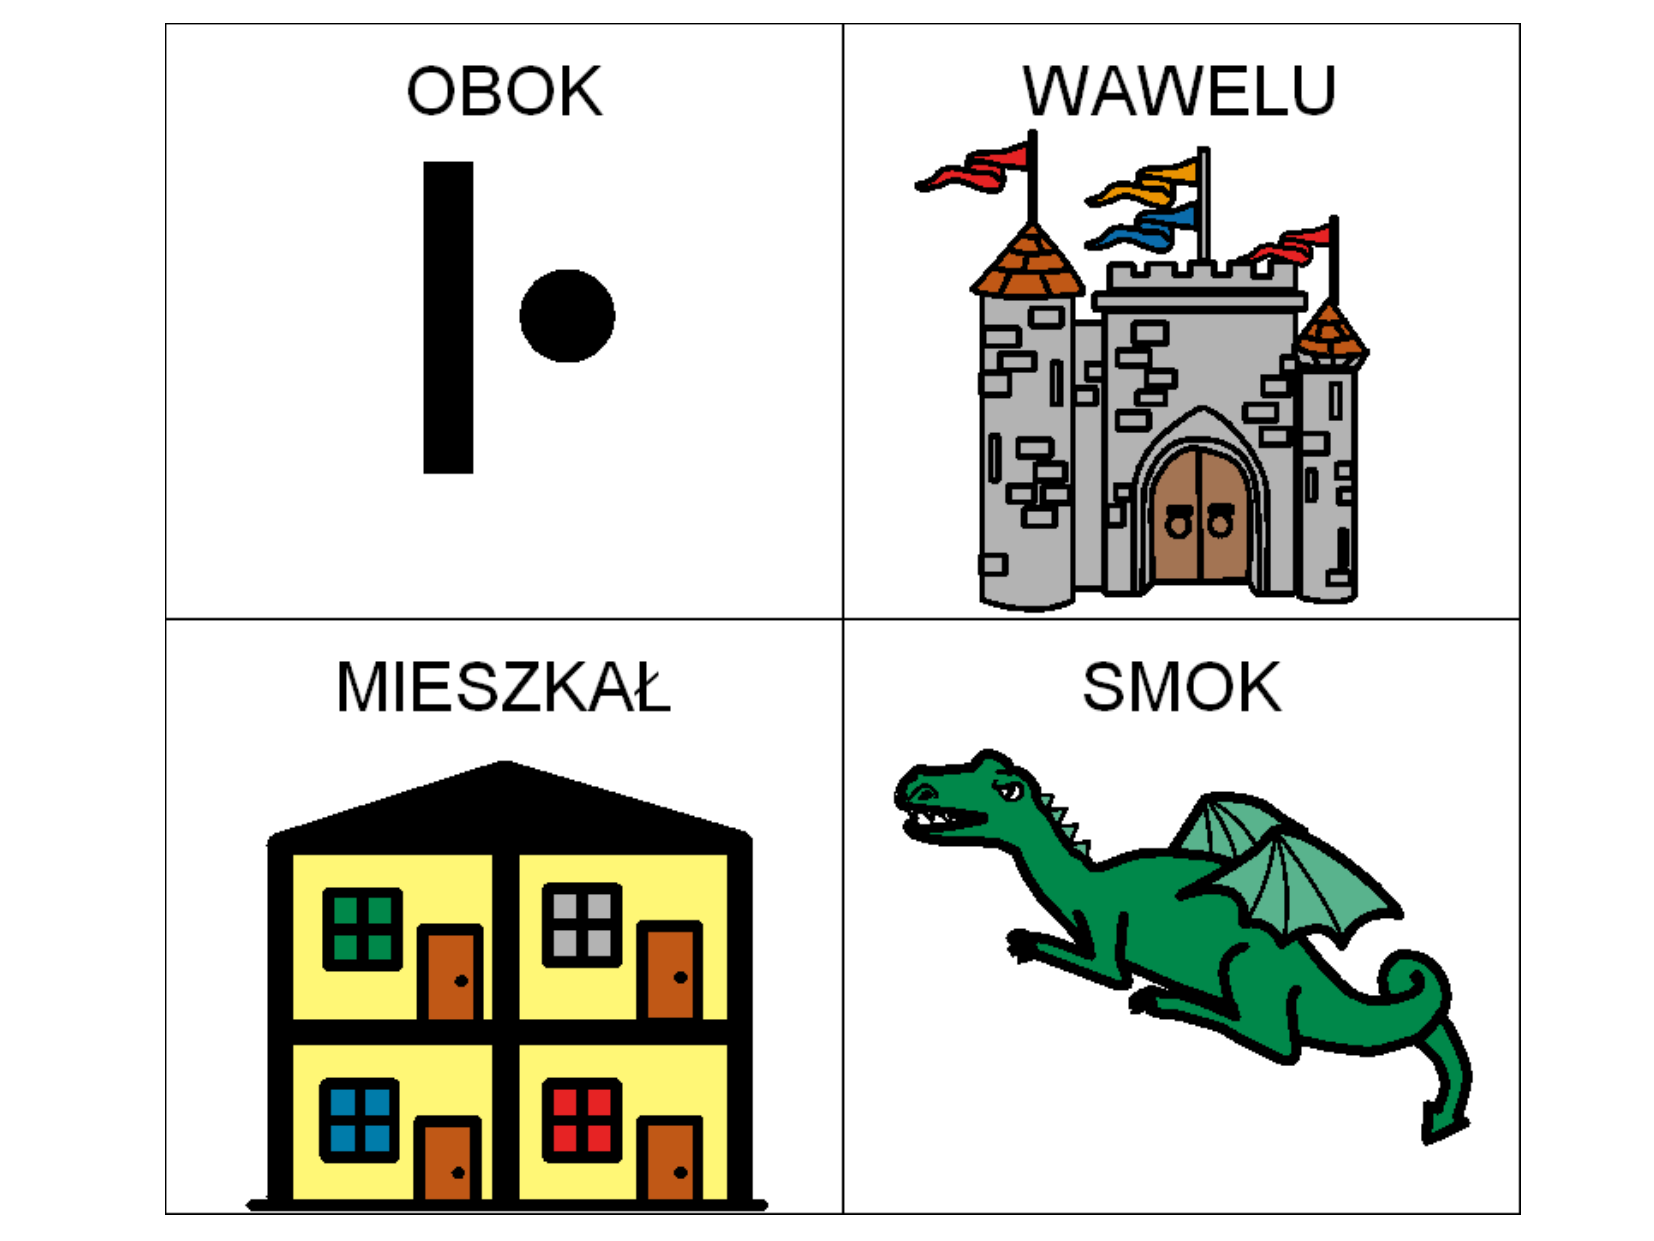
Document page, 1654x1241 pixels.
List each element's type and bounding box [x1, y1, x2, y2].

picture [165, 23, 1521, 1215]
